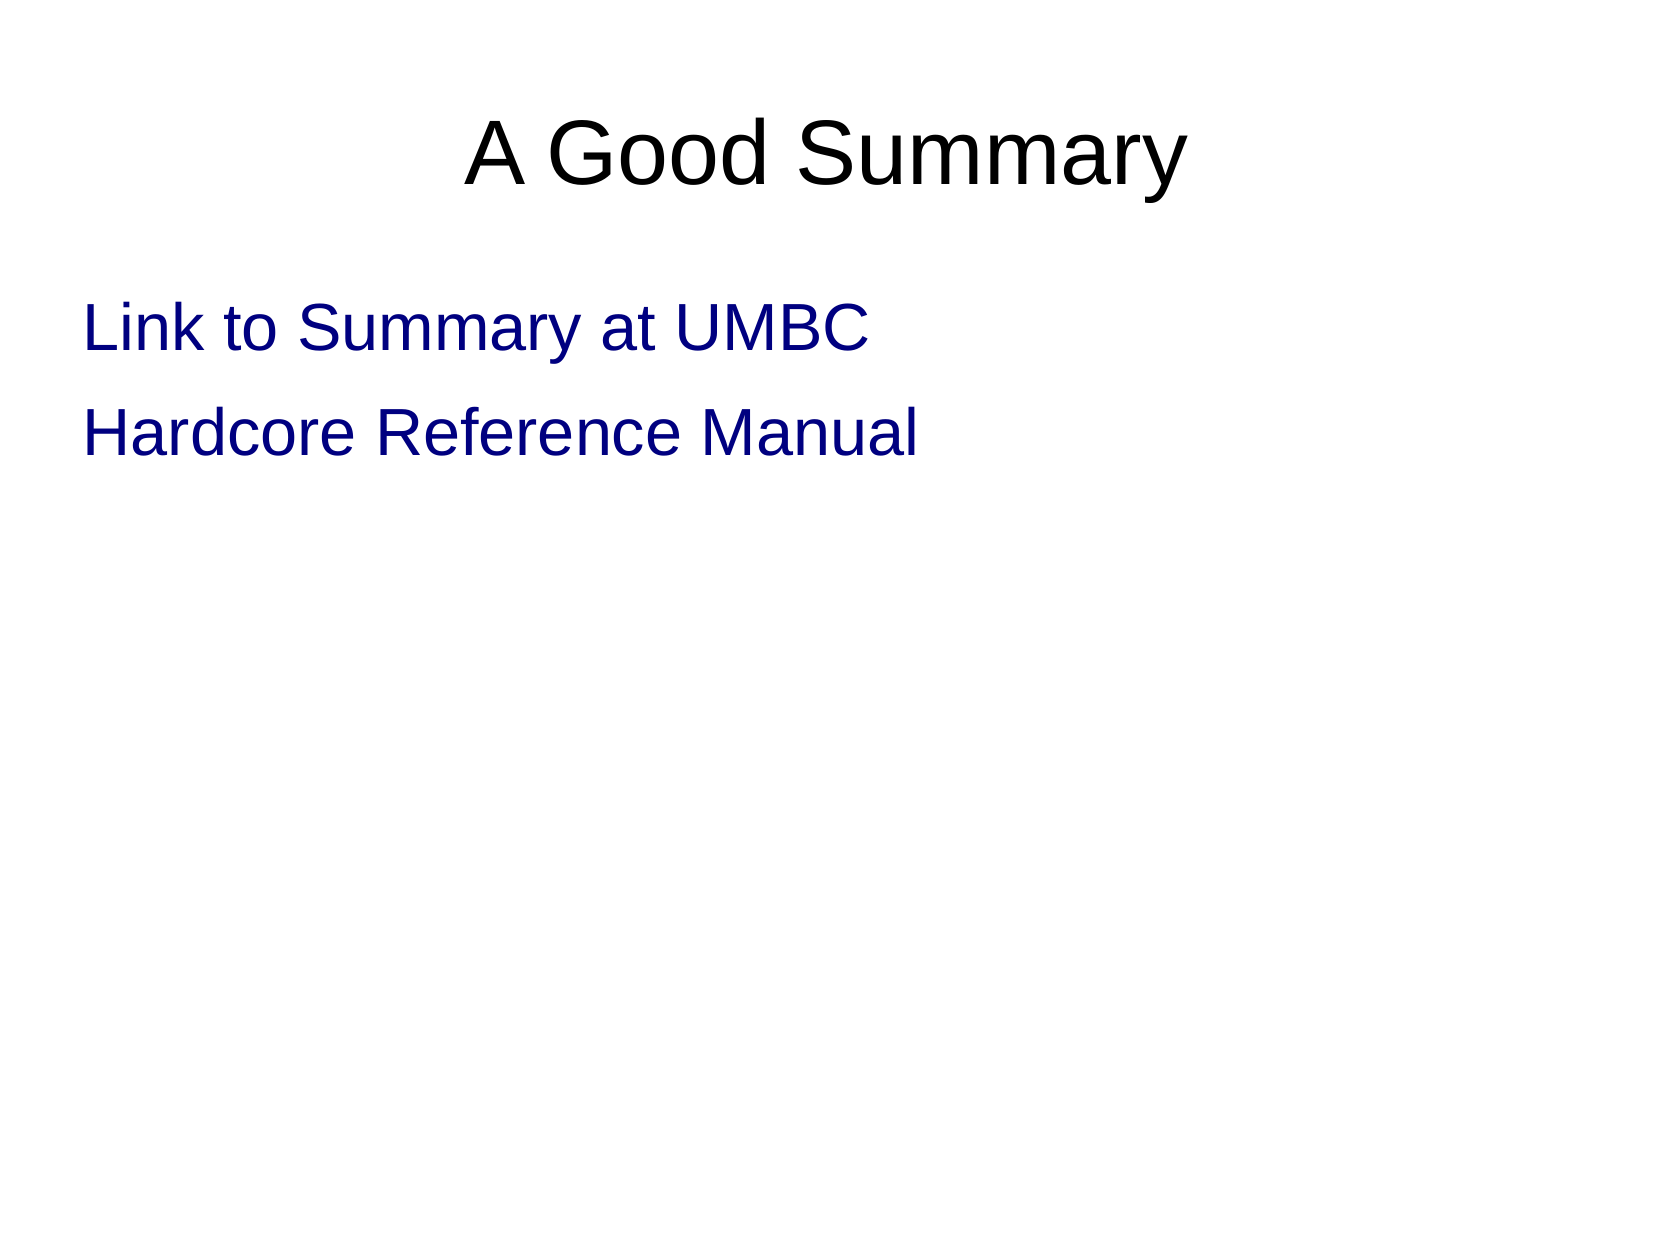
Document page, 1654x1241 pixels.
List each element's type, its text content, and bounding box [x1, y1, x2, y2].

title A Good Summary [82, 49, 1571, 257]
list Link to Summary at UMBC Hardcore Reference Manual [82, 290, 1571, 1010]
